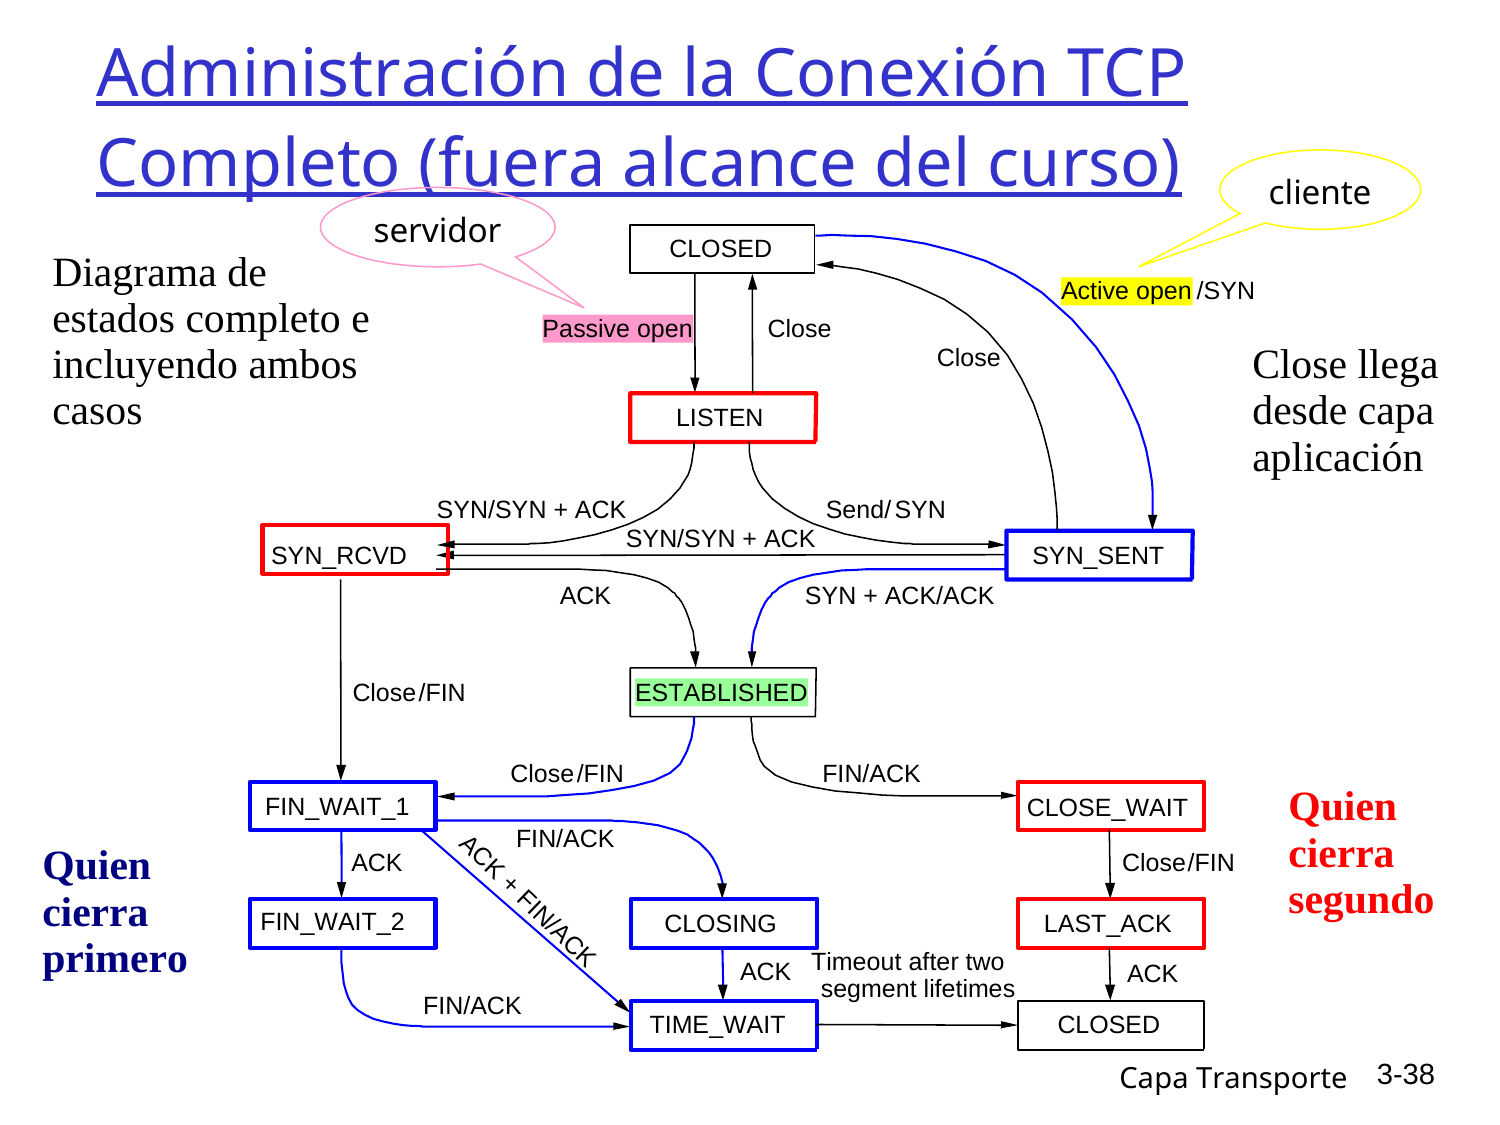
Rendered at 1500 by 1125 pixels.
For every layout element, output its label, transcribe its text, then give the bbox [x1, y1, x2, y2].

text_box FIN/ACK [516, 825, 615, 854]
text_box [747, 273, 758, 290]
text_box CLOSING [664, 909, 778, 938]
text_box Close [767, 314, 832, 343]
text_box ACK + FIN/ACK [454, 828, 603, 973]
title Administración de la Conexión TCP Completo (fuera alcance del curso) [81, 21, 1438, 210]
text_box SYN/SYN + ACK [625, 525, 816, 554]
text_box ACK [1127, 959, 1179, 988]
text_box servidor [320, 187, 585, 308]
text_box [612, 1022, 631, 1031]
text_box FIN/ACK [423, 992, 522, 1021]
text_box SYN_RCVD [270, 541, 408, 570]
text_box [690, 376, 700, 393]
text_box Close [1122, 848, 1187, 877]
text_box FIN/ACK [822, 760, 922, 789]
text_box ACK [351, 848, 403, 877]
text_box /SYN [1196, 277, 1256, 306]
text_box CLOSED [1057, 1011, 1161, 1040]
text_box Send/ [825, 496, 892, 525]
text_box [717, 984, 728, 1001]
text_box SYN_SENT [1032, 541, 1165, 570]
text_box [1104, 882, 1116, 899]
text_box [747, 651, 758, 668]
text_box CLOSE_WAIT [1026, 794, 1189, 823]
text_box ACK [559, 581, 612, 610]
text_box Passive open [542, 314, 694, 343]
text_box [716, 882, 727, 899]
text_box [450, 550, 454, 560]
text_box [1104, 984, 1116, 1001]
text_box Diagrama de estados completo e incluyendo ambos casos [37, 241, 413, 443]
text_box FIN_WAIT_2 [260, 907, 406, 936]
text_box SYN + ACK/ACK [804, 581, 996, 610]
text_box [690, 651, 700, 668]
text_box [614, 998, 629, 1013]
text_box LISTEN [676, 403, 764, 432]
text_box [816, 260, 834, 269]
text_box [436, 540, 455, 549]
text_box Timeout after two [811, 948, 1013, 977]
text_box SYN/SYN + ACK [436, 496, 627, 525]
text_box Close [510, 760, 575, 789]
text_box segment lifetimes [820, 974, 1016, 1003]
text_box Close [352, 678, 417, 707]
text_box /FIN [418, 678, 466, 707]
text_box SYN [894, 496, 947, 525]
text_box [436, 792, 455, 801]
text_box [987, 540, 1006, 549]
text_box TIME_WAIT [649, 1011, 786, 1040]
text_box [1000, 791, 1016, 800]
text_box cliente [1138, 149, 1421, 267]
text_box LAST_ACK [1043, 909, 1173, 938]
text_box ESTABLISHED [635, 678, 808, 707]
text_box Close [936, 343, 1002, 372]
text_box [1000, 1021, 1019, 1030]
text_box Close llega desde capa aplicación [1237, 333, 1500, 489]
text_box [336, 764, 347, 780]
text_box [1147, 514, 1158, 531]
text_box /FIN [1187, 848, 1236, 877]
text_box CLOSED [669, 234, 773, 263]
text_box Quien cierra primero [27, 835, 203, 990]
text_box /FIN [576, 760, 625, 789]
text_box Quien cierra segundo [1273, 776, 1450, 931]
text_box ACK [739, 957, 792, 986]
text_box FIN_WAIT_1 [265, 793, 411, 822]
text_box [336, 882, 347, 899]
text_box Active open [1061, 277, 1193, 306]
text_box [436, 552, 446, 558]
